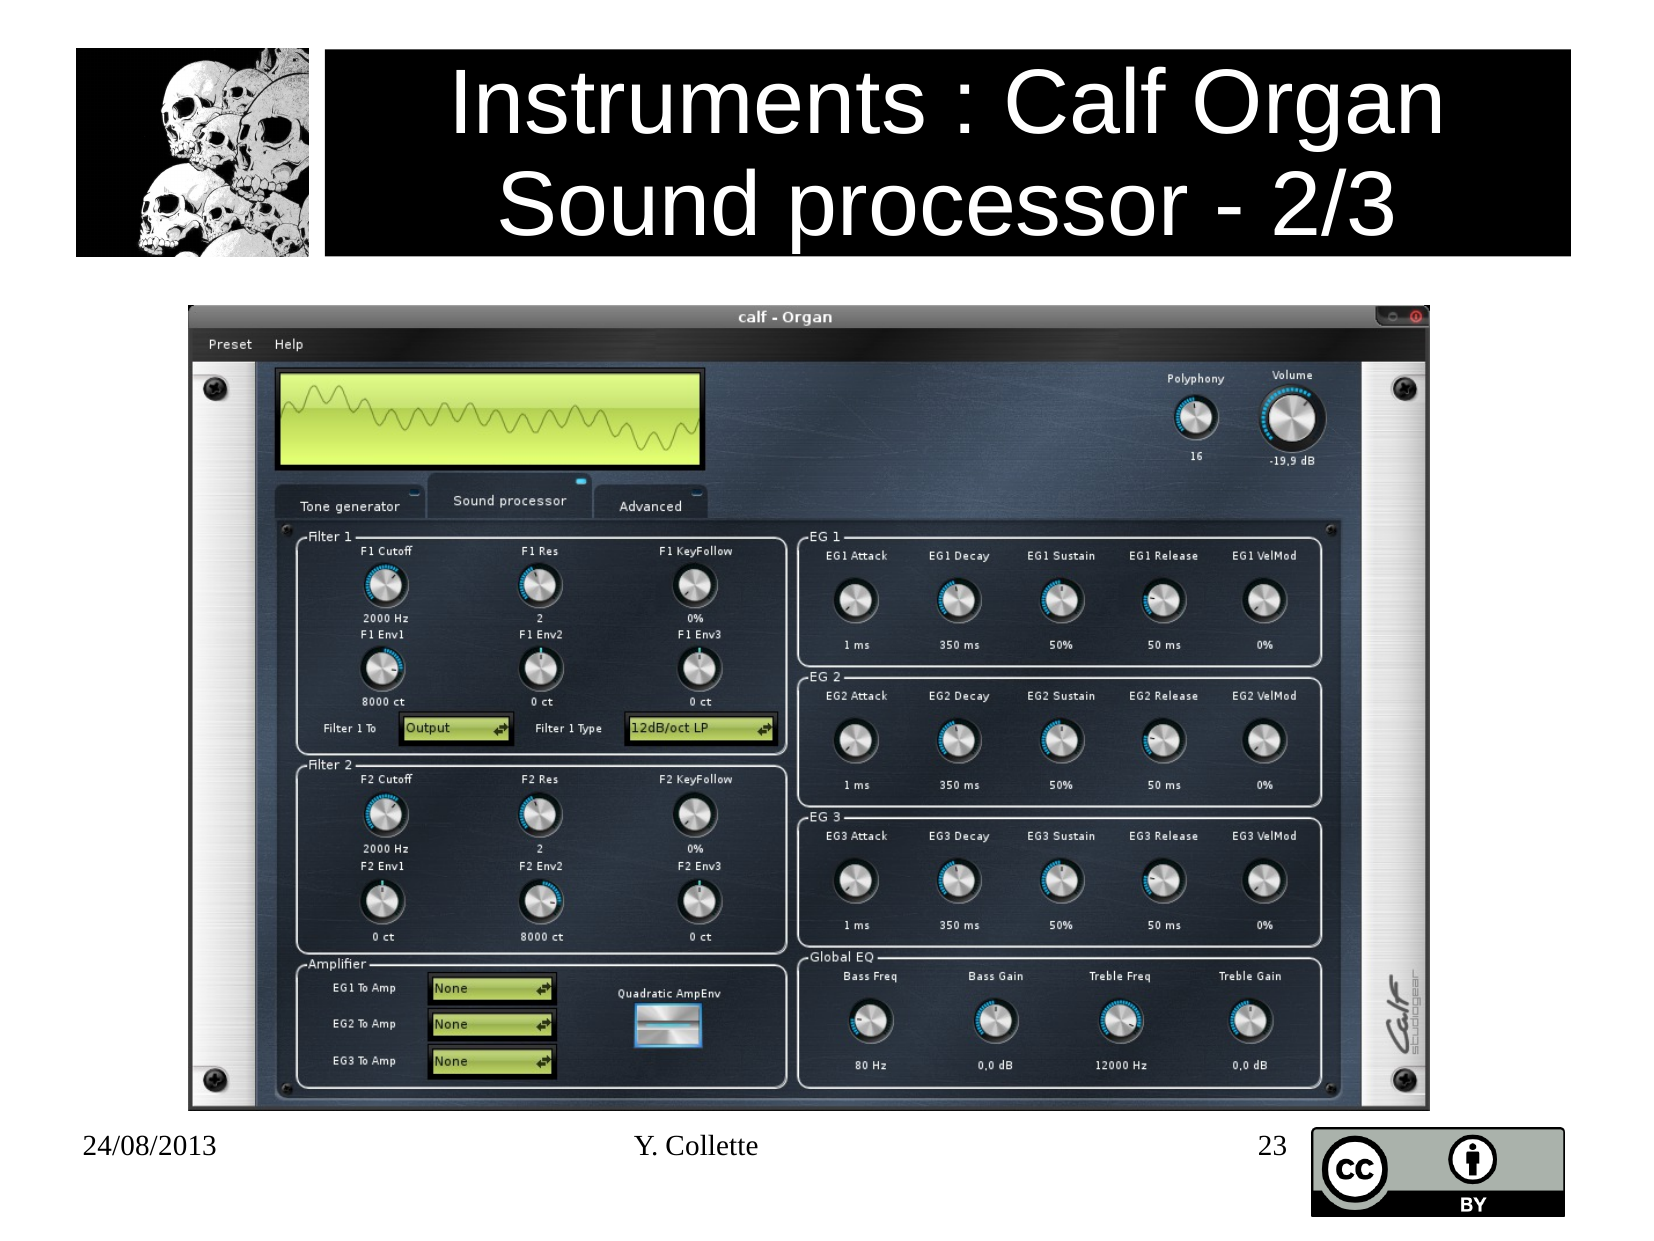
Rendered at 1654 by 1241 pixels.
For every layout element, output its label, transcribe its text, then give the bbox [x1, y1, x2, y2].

title Instruments : Calf Organ Sound processor - 2/3 [324, 49, 1571, 257]
picture [188, 305, 1430, 1111]
picture [76, 48, 309, 257]
picture [1311, 1127, 1565, 1217]
